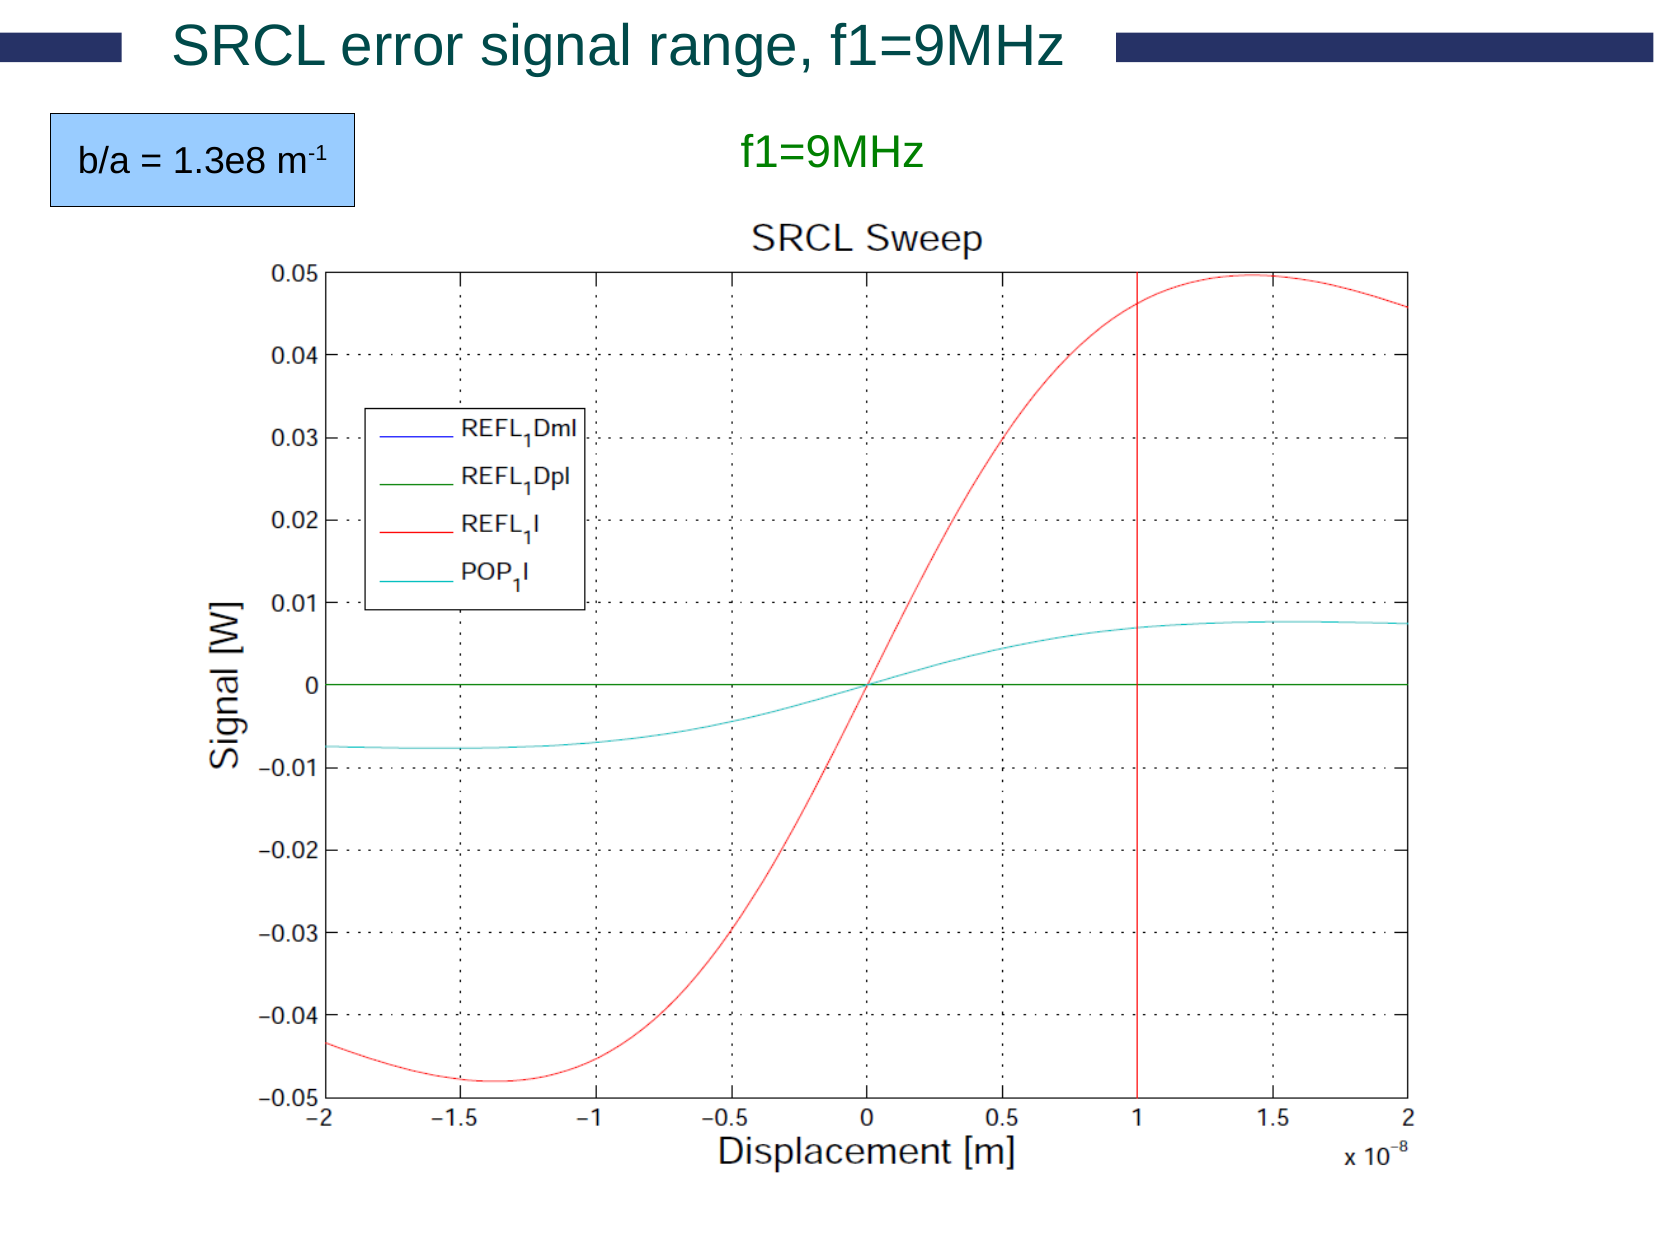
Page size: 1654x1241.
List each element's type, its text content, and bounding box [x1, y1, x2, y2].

picture [183, 197, 1444, 1208]
title SRCL error signal range, f1=9MHz [121, 12, 1116, 78]
text_box b/a = 1.3e8 m-1 [50, 113, 355, 207]
text_box f1=9MHz [725, 118, 940, 185]
